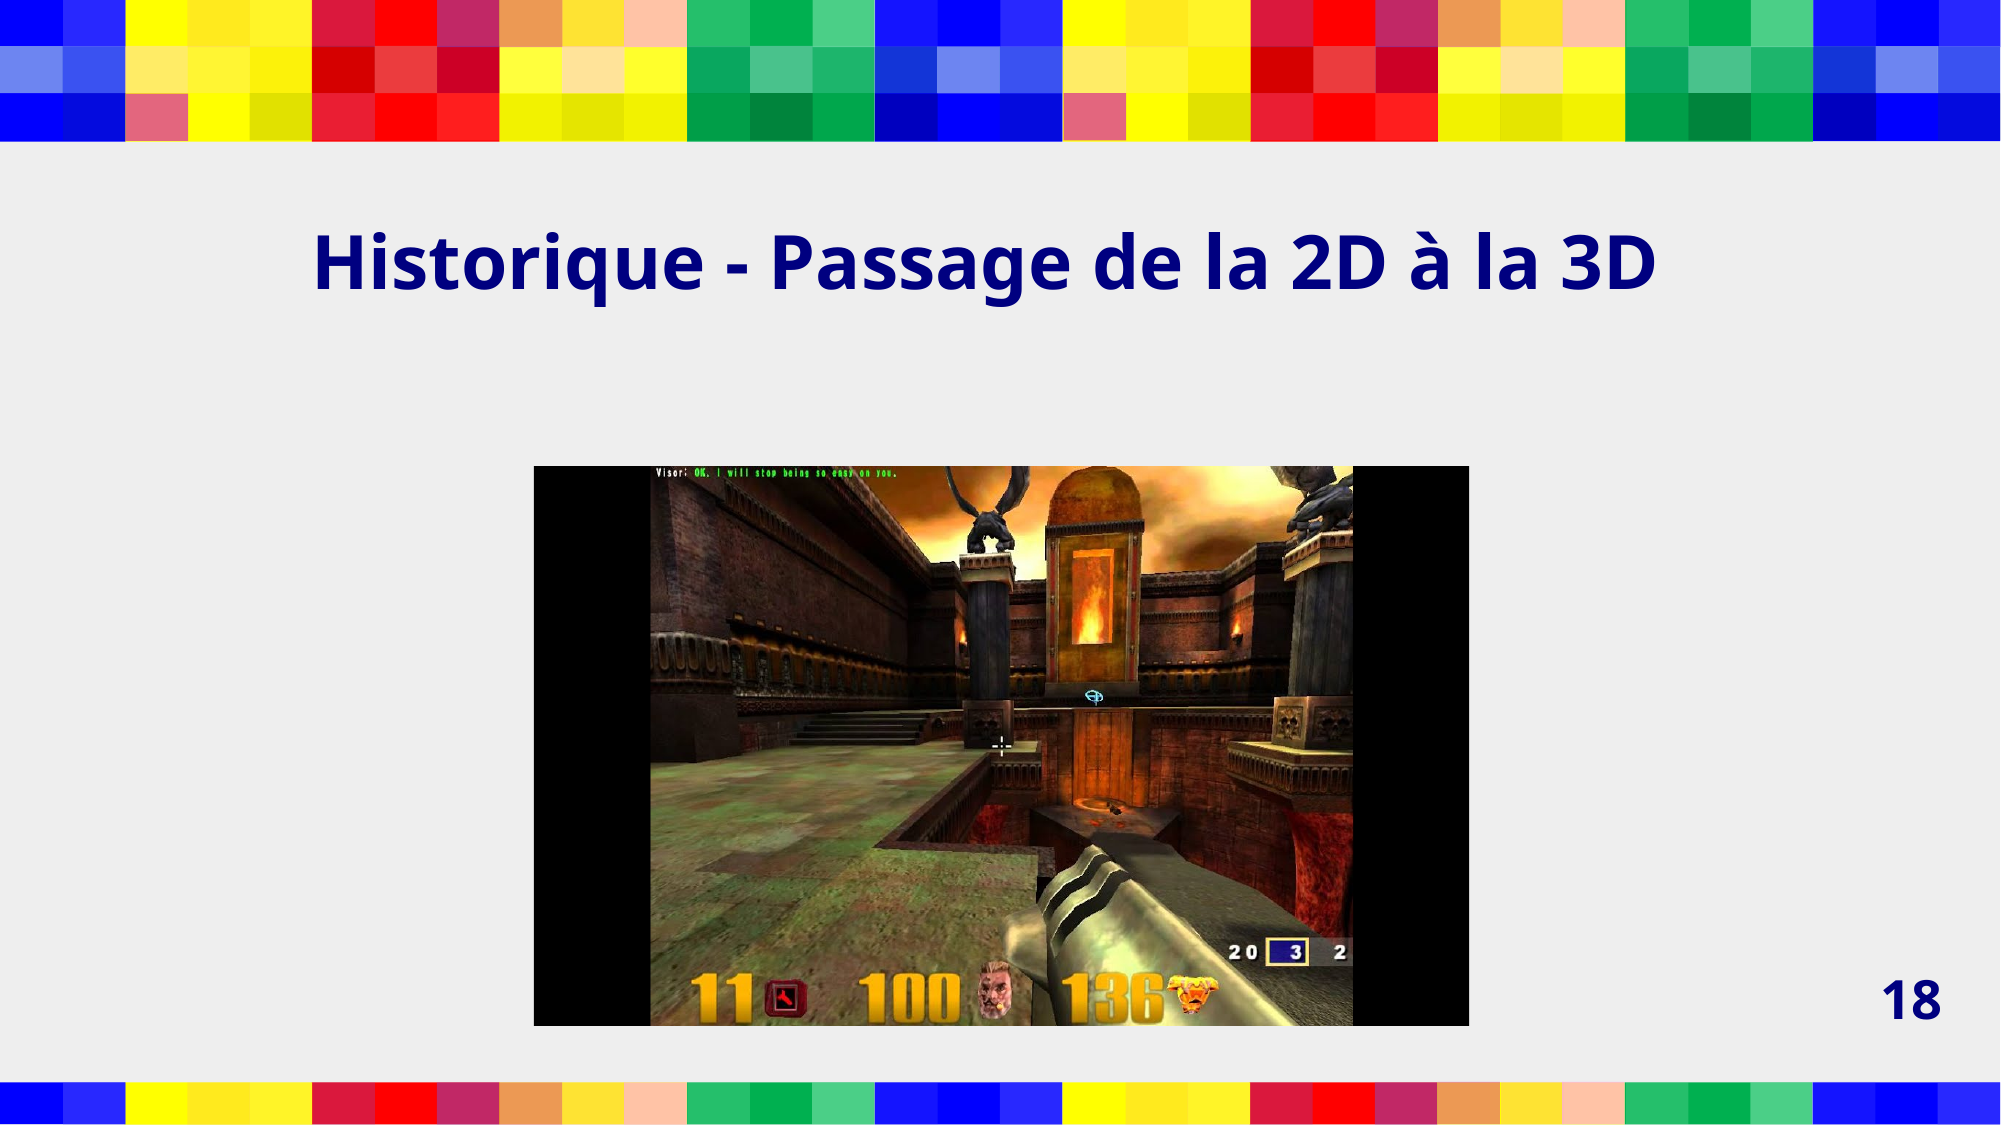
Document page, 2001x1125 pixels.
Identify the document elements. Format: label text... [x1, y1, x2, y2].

text_box 18 [1853, 954, 1970, 1043]
title - Quake III (1999) [60, 213, 1915, 1058]
text_box Historique - Passage de la 2D à la 3D [60, 201, 1912, 325]
text_box [533, 466, 1470, 1026]
